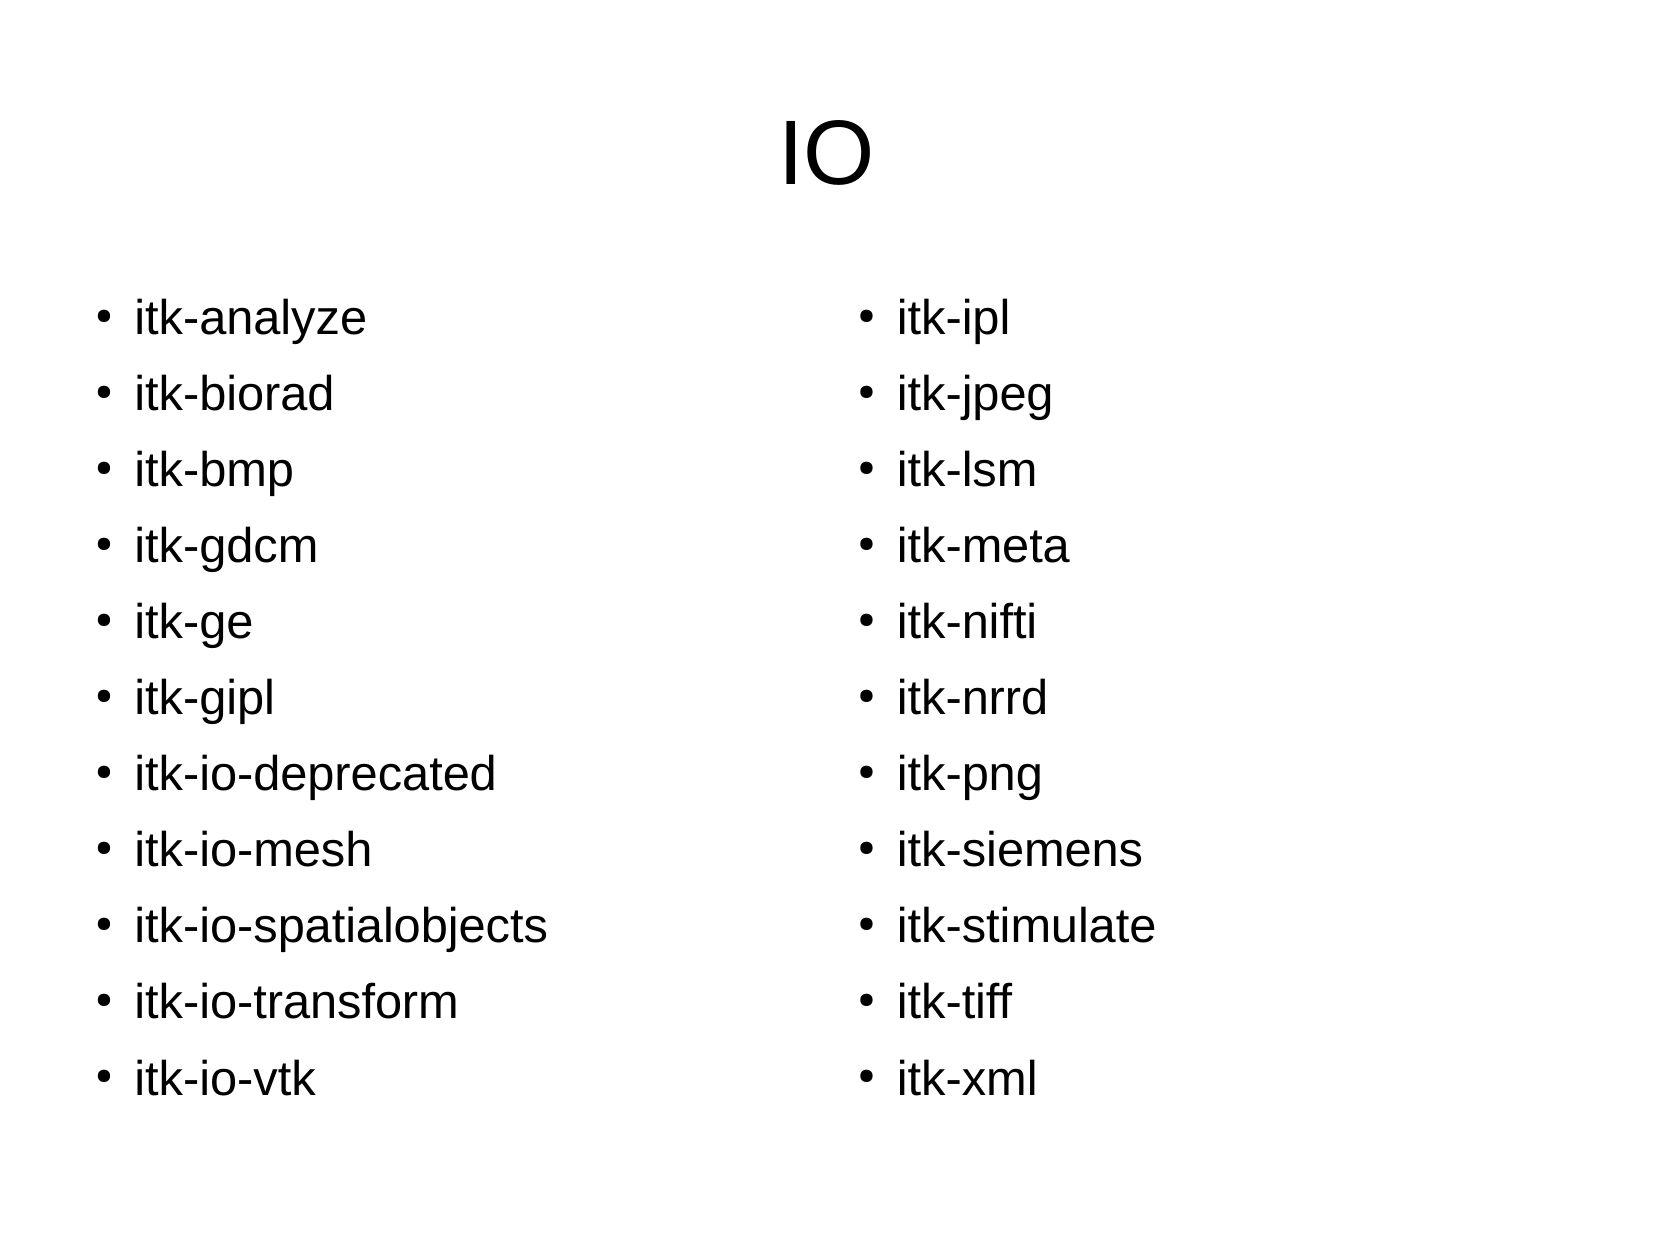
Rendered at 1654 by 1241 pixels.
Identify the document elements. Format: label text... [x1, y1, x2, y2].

list itk-analyze itk-biorad itk-bmp itk-gdcm itk-ge itk-gipl itk-io-deprecated itk-io-mesh itk-io-spatialobjects itk-io-transform itk-io-vtk [82, 290, 809, 1109]
list itk-ipl itk-jpeg itk-lsm itk-meta itk-nifti itk-nrrd itk-png itk-siemens itk-stimulate itk-tiff itk-xml [845, 290, 1572, 1109]
title IO [82, 49, 1571, 257]
